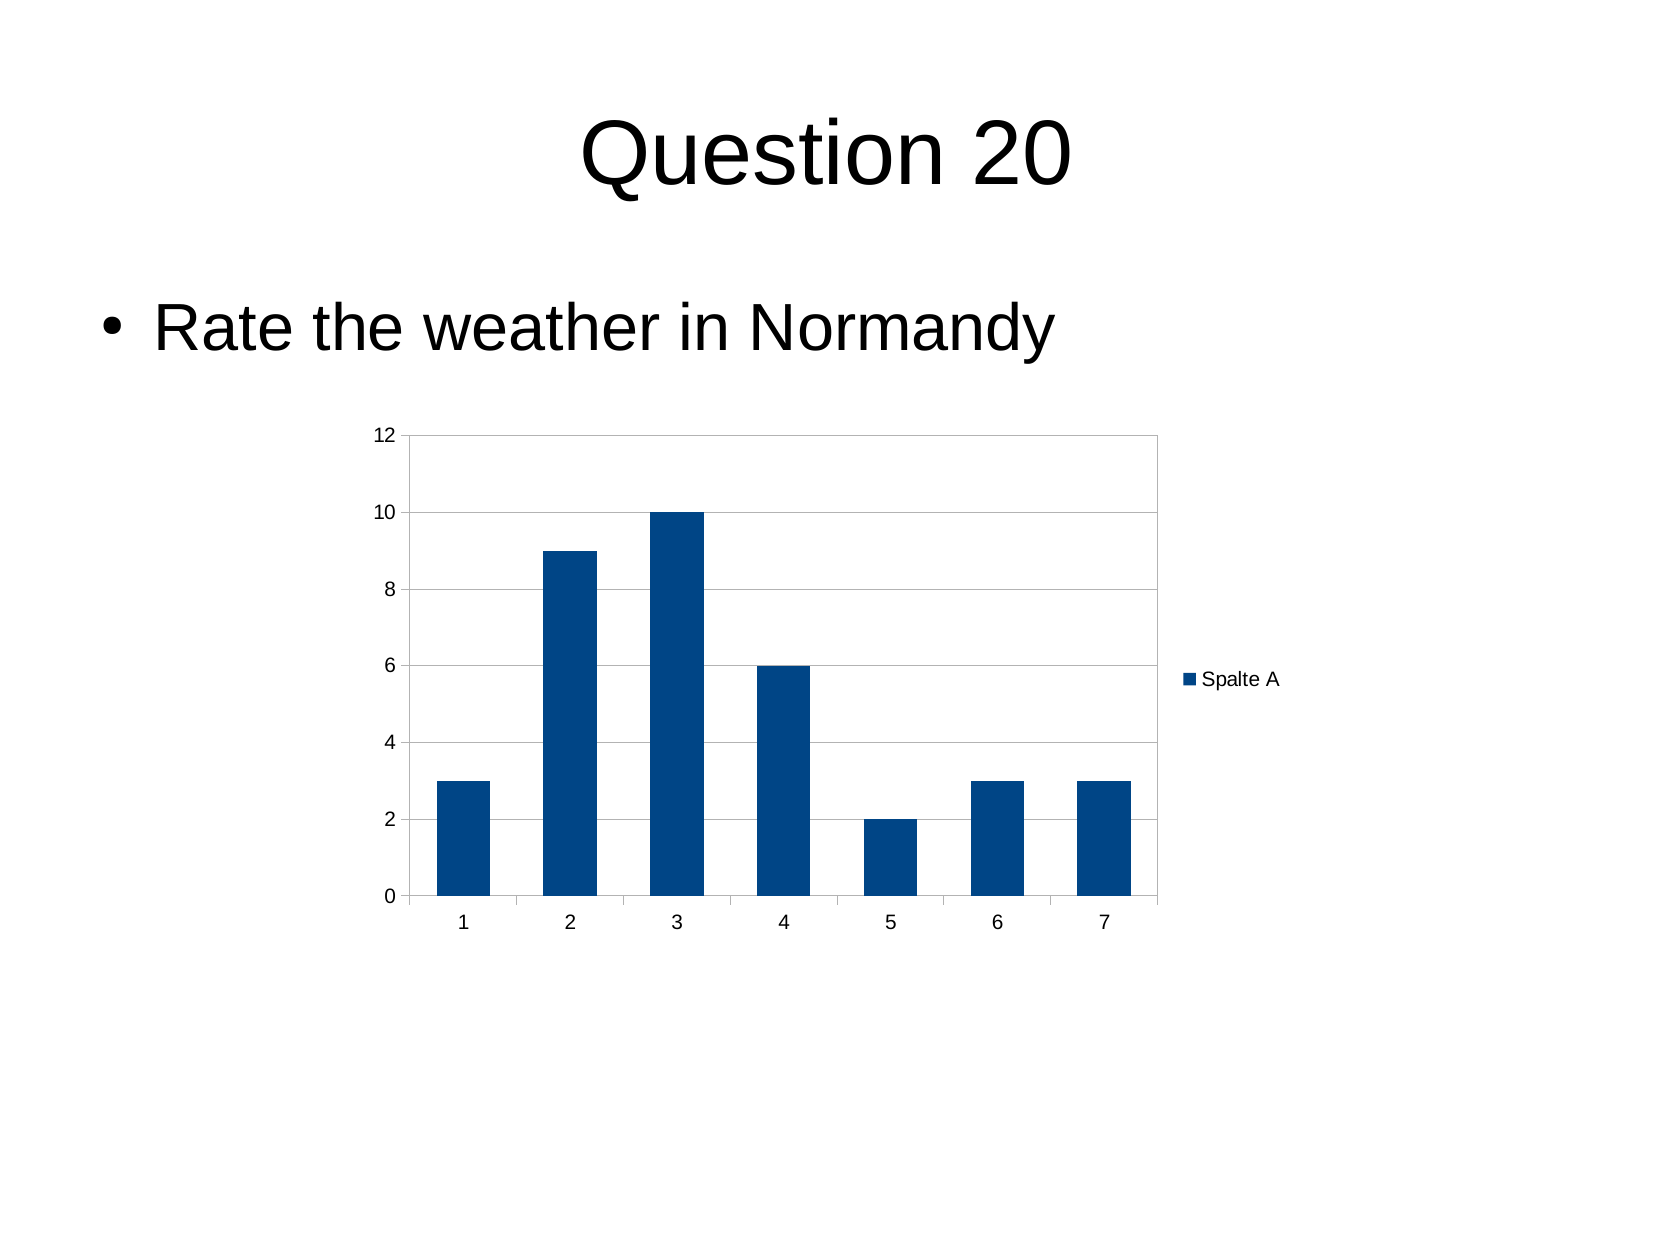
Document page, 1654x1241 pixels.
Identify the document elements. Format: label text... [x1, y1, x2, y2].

list Rate the weather in Normandy [82, 290, 1571, 1010]
title Question 20 [82, 49, 1571, 257]
chart [354, 413, 1300, 945]
